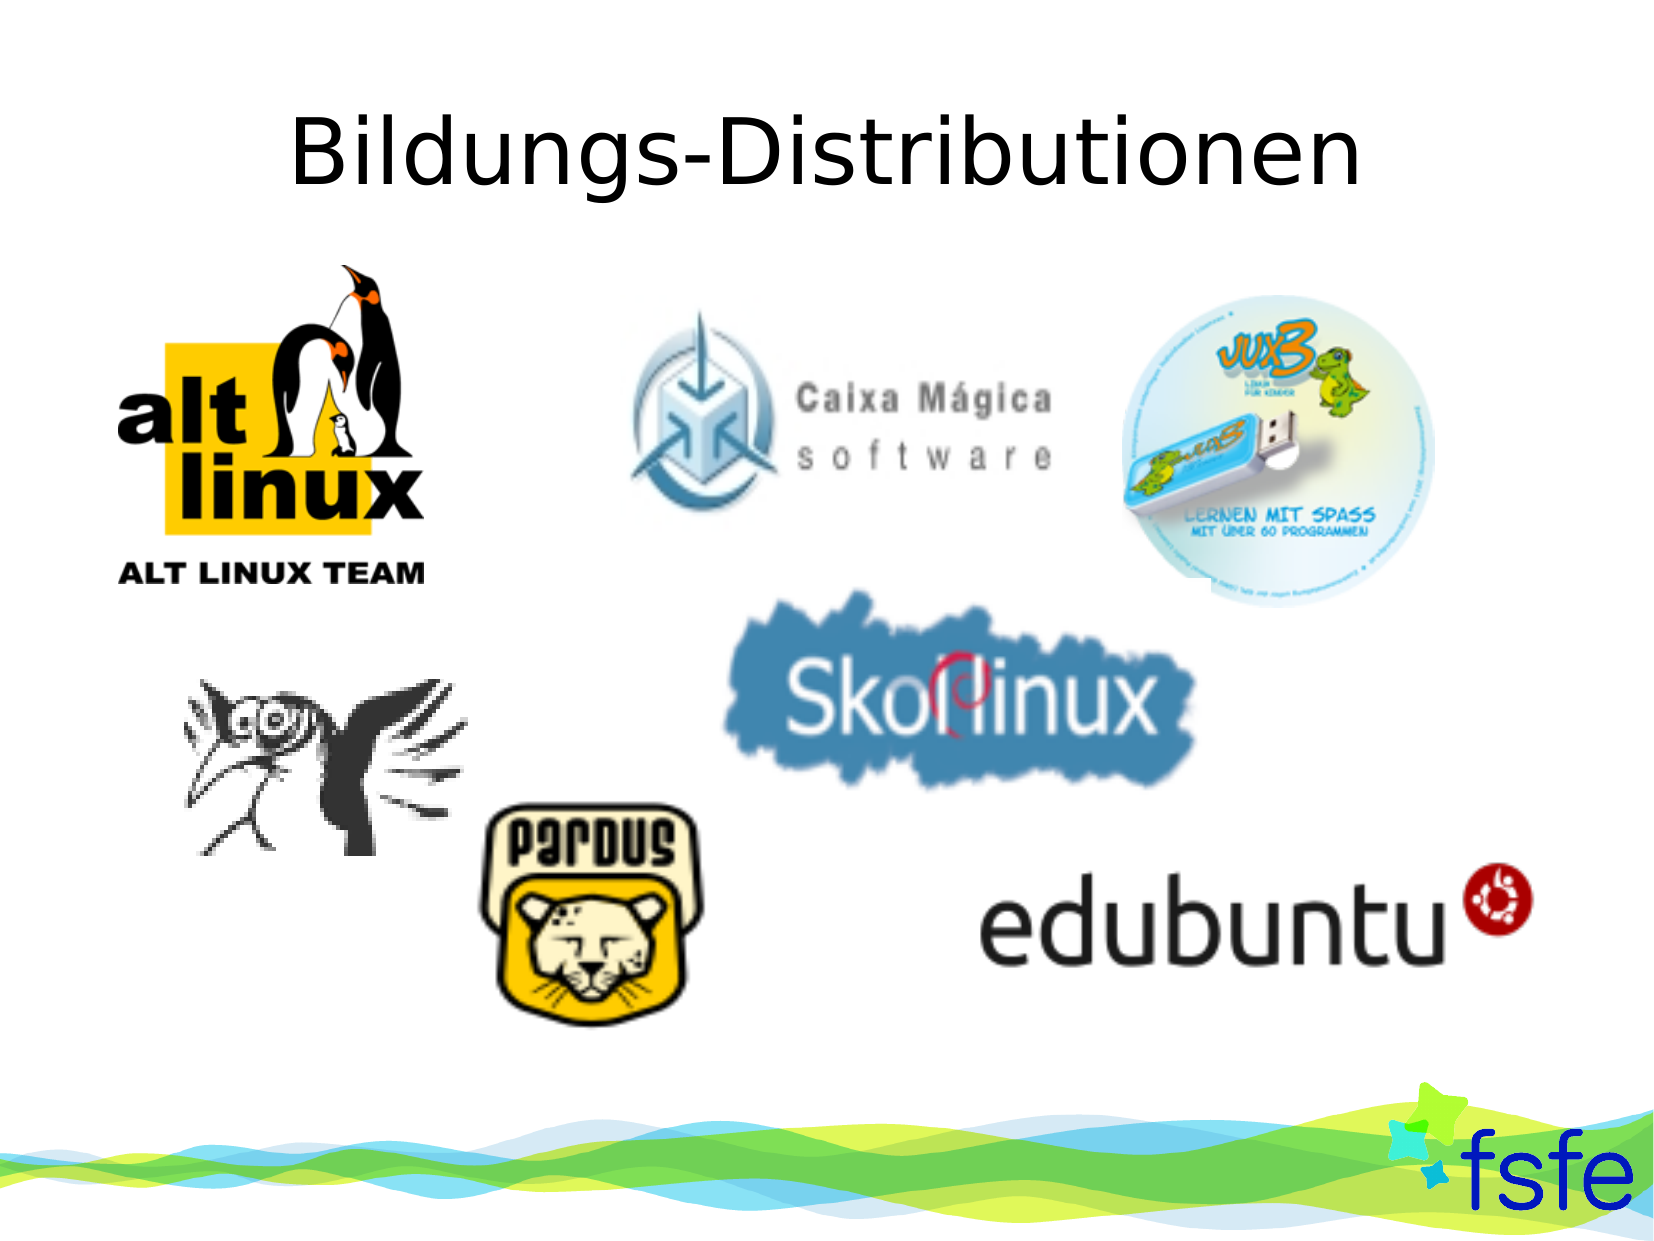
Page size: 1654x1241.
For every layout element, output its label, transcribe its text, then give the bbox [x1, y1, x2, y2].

picture [118, 265, 424, 584]
picture [974, 856, 1542, 976]
picture [177, 679, 468, 856]
picture [715, 295, 1435, 798]
picture [472, 797, 709, 1034]
picture [620, 295, 1063, 532]
title Bildungs-Distributionen [82, 49, 1571, 257]
picture [0, 1081, 1654, 1241]
